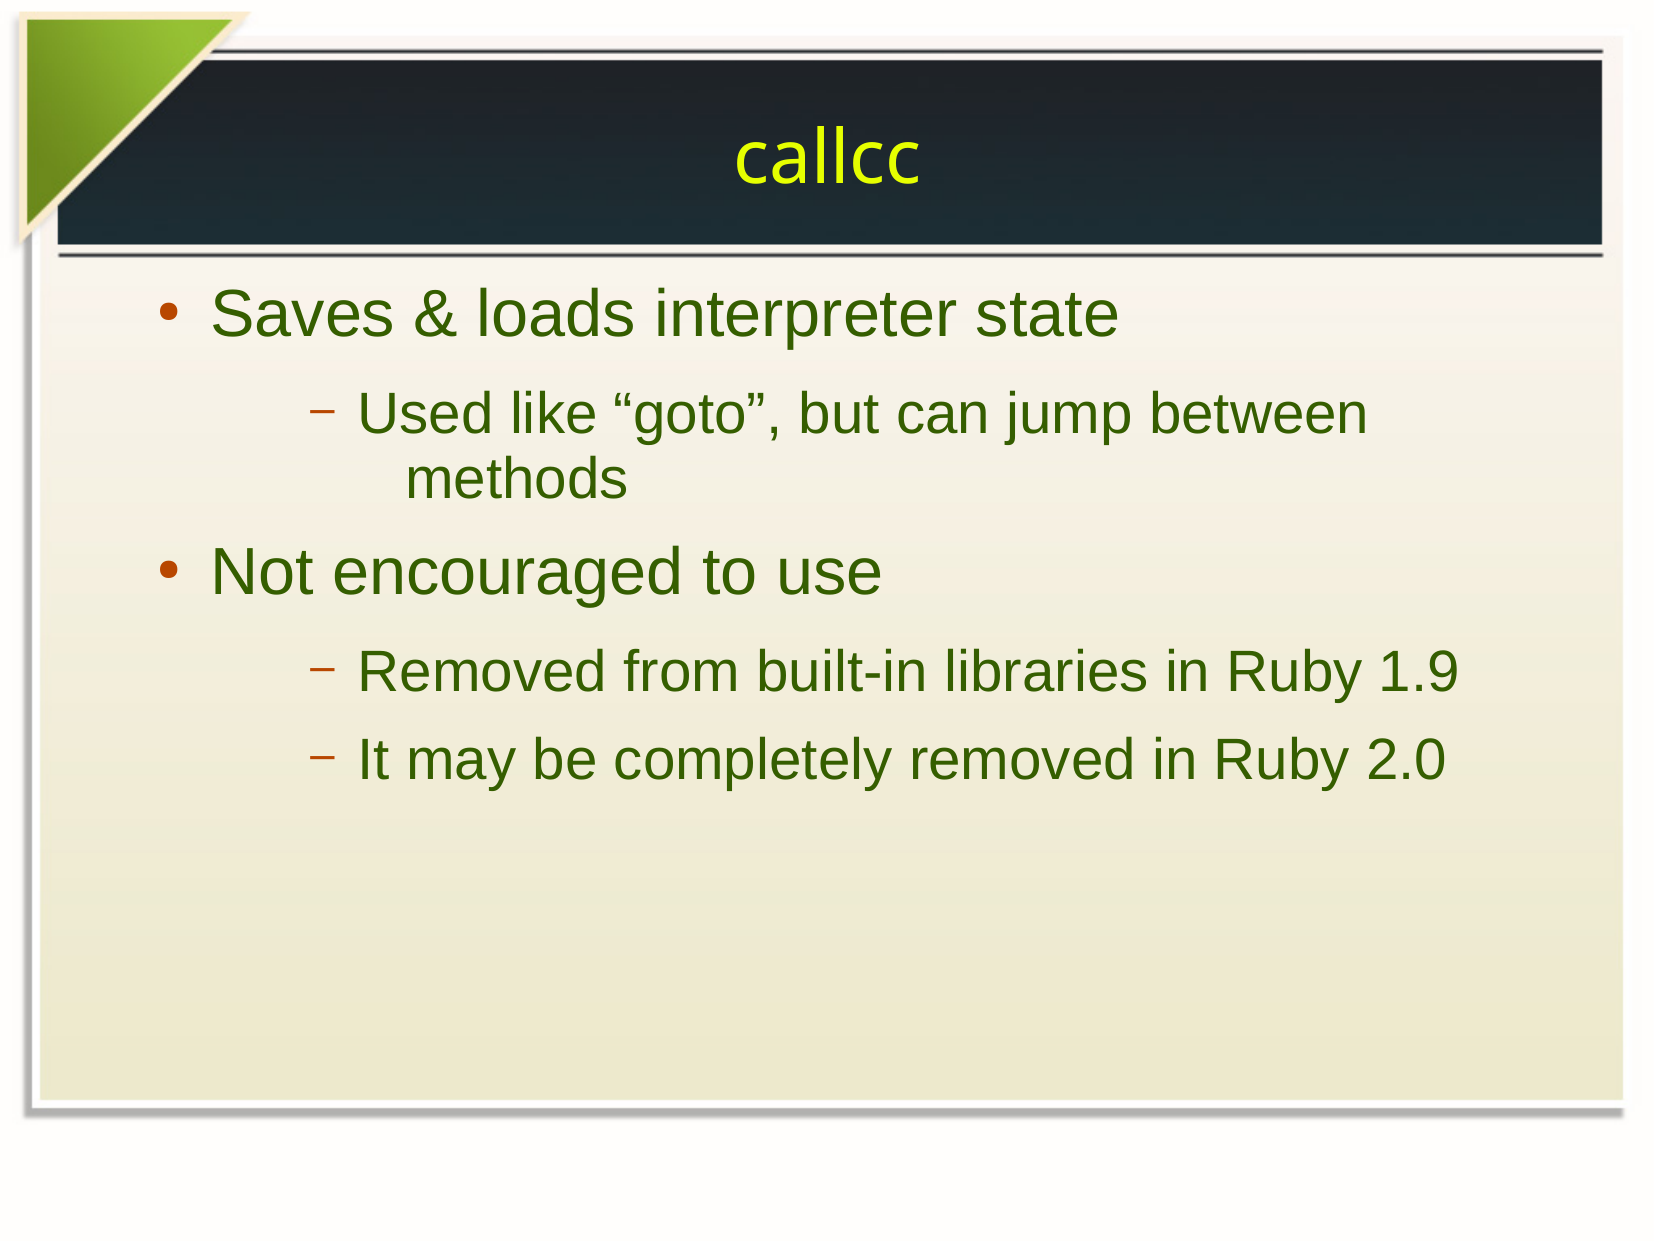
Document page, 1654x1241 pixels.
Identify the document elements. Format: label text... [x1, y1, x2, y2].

picture [0, 0, 1654, 1241]
list Saves & loads interpreter state Used like “goto”, but can jump between methods Not encouraged to use Removed from built-in libraries in Ruby 1.9 It may be completely removed in Ruby 2.0 [121, 276, 1534, 1087]
title callcc [121, 73, 1534, 237]
